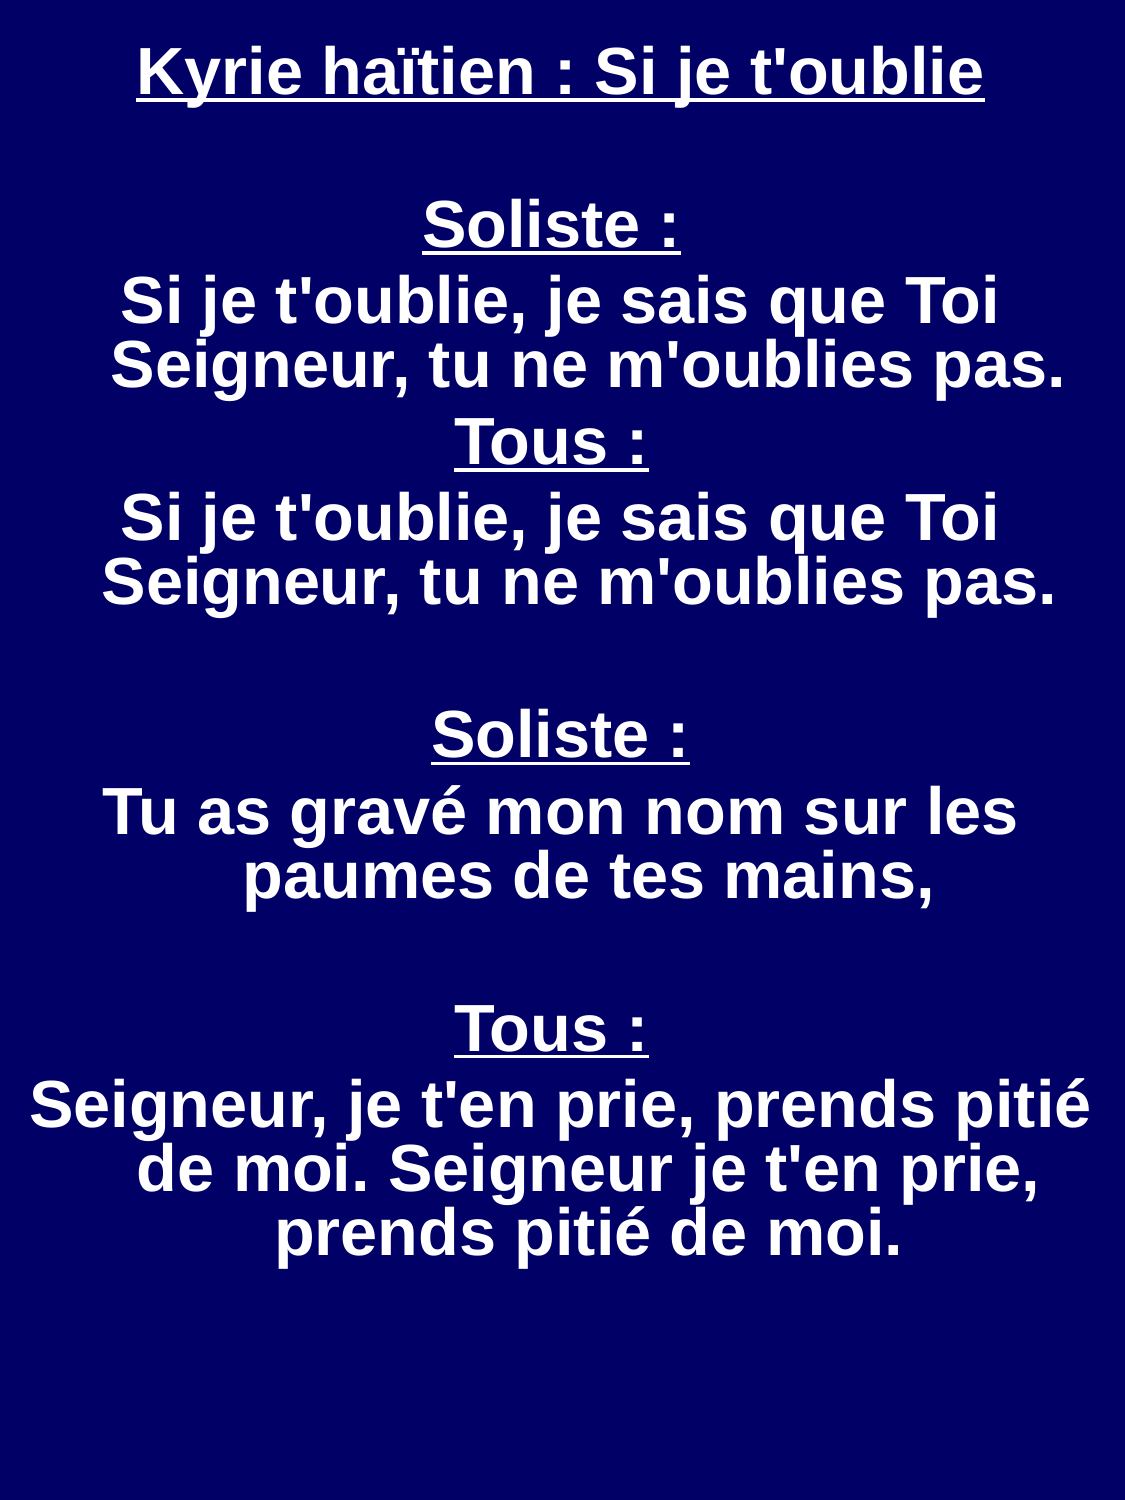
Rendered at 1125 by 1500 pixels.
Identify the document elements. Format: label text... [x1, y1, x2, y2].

text_box Kyrie haïtien : Si je t'oublie Soliste : Si je t'oublie, je sais que Toi Seigneur, tu ne m'oublies pas. Tous : Si je t'oublie, je sais que Toi Seigneur, tu ne m'oublies pas. Soliste : Tu as gravé mon nom sur les paumes de tes mains, Tous : Seigneur, je t'en prie, prends pitié de moi. Seigneur je t'en prie, prends pitié de moi. [11, 35, 1111, 1441]
